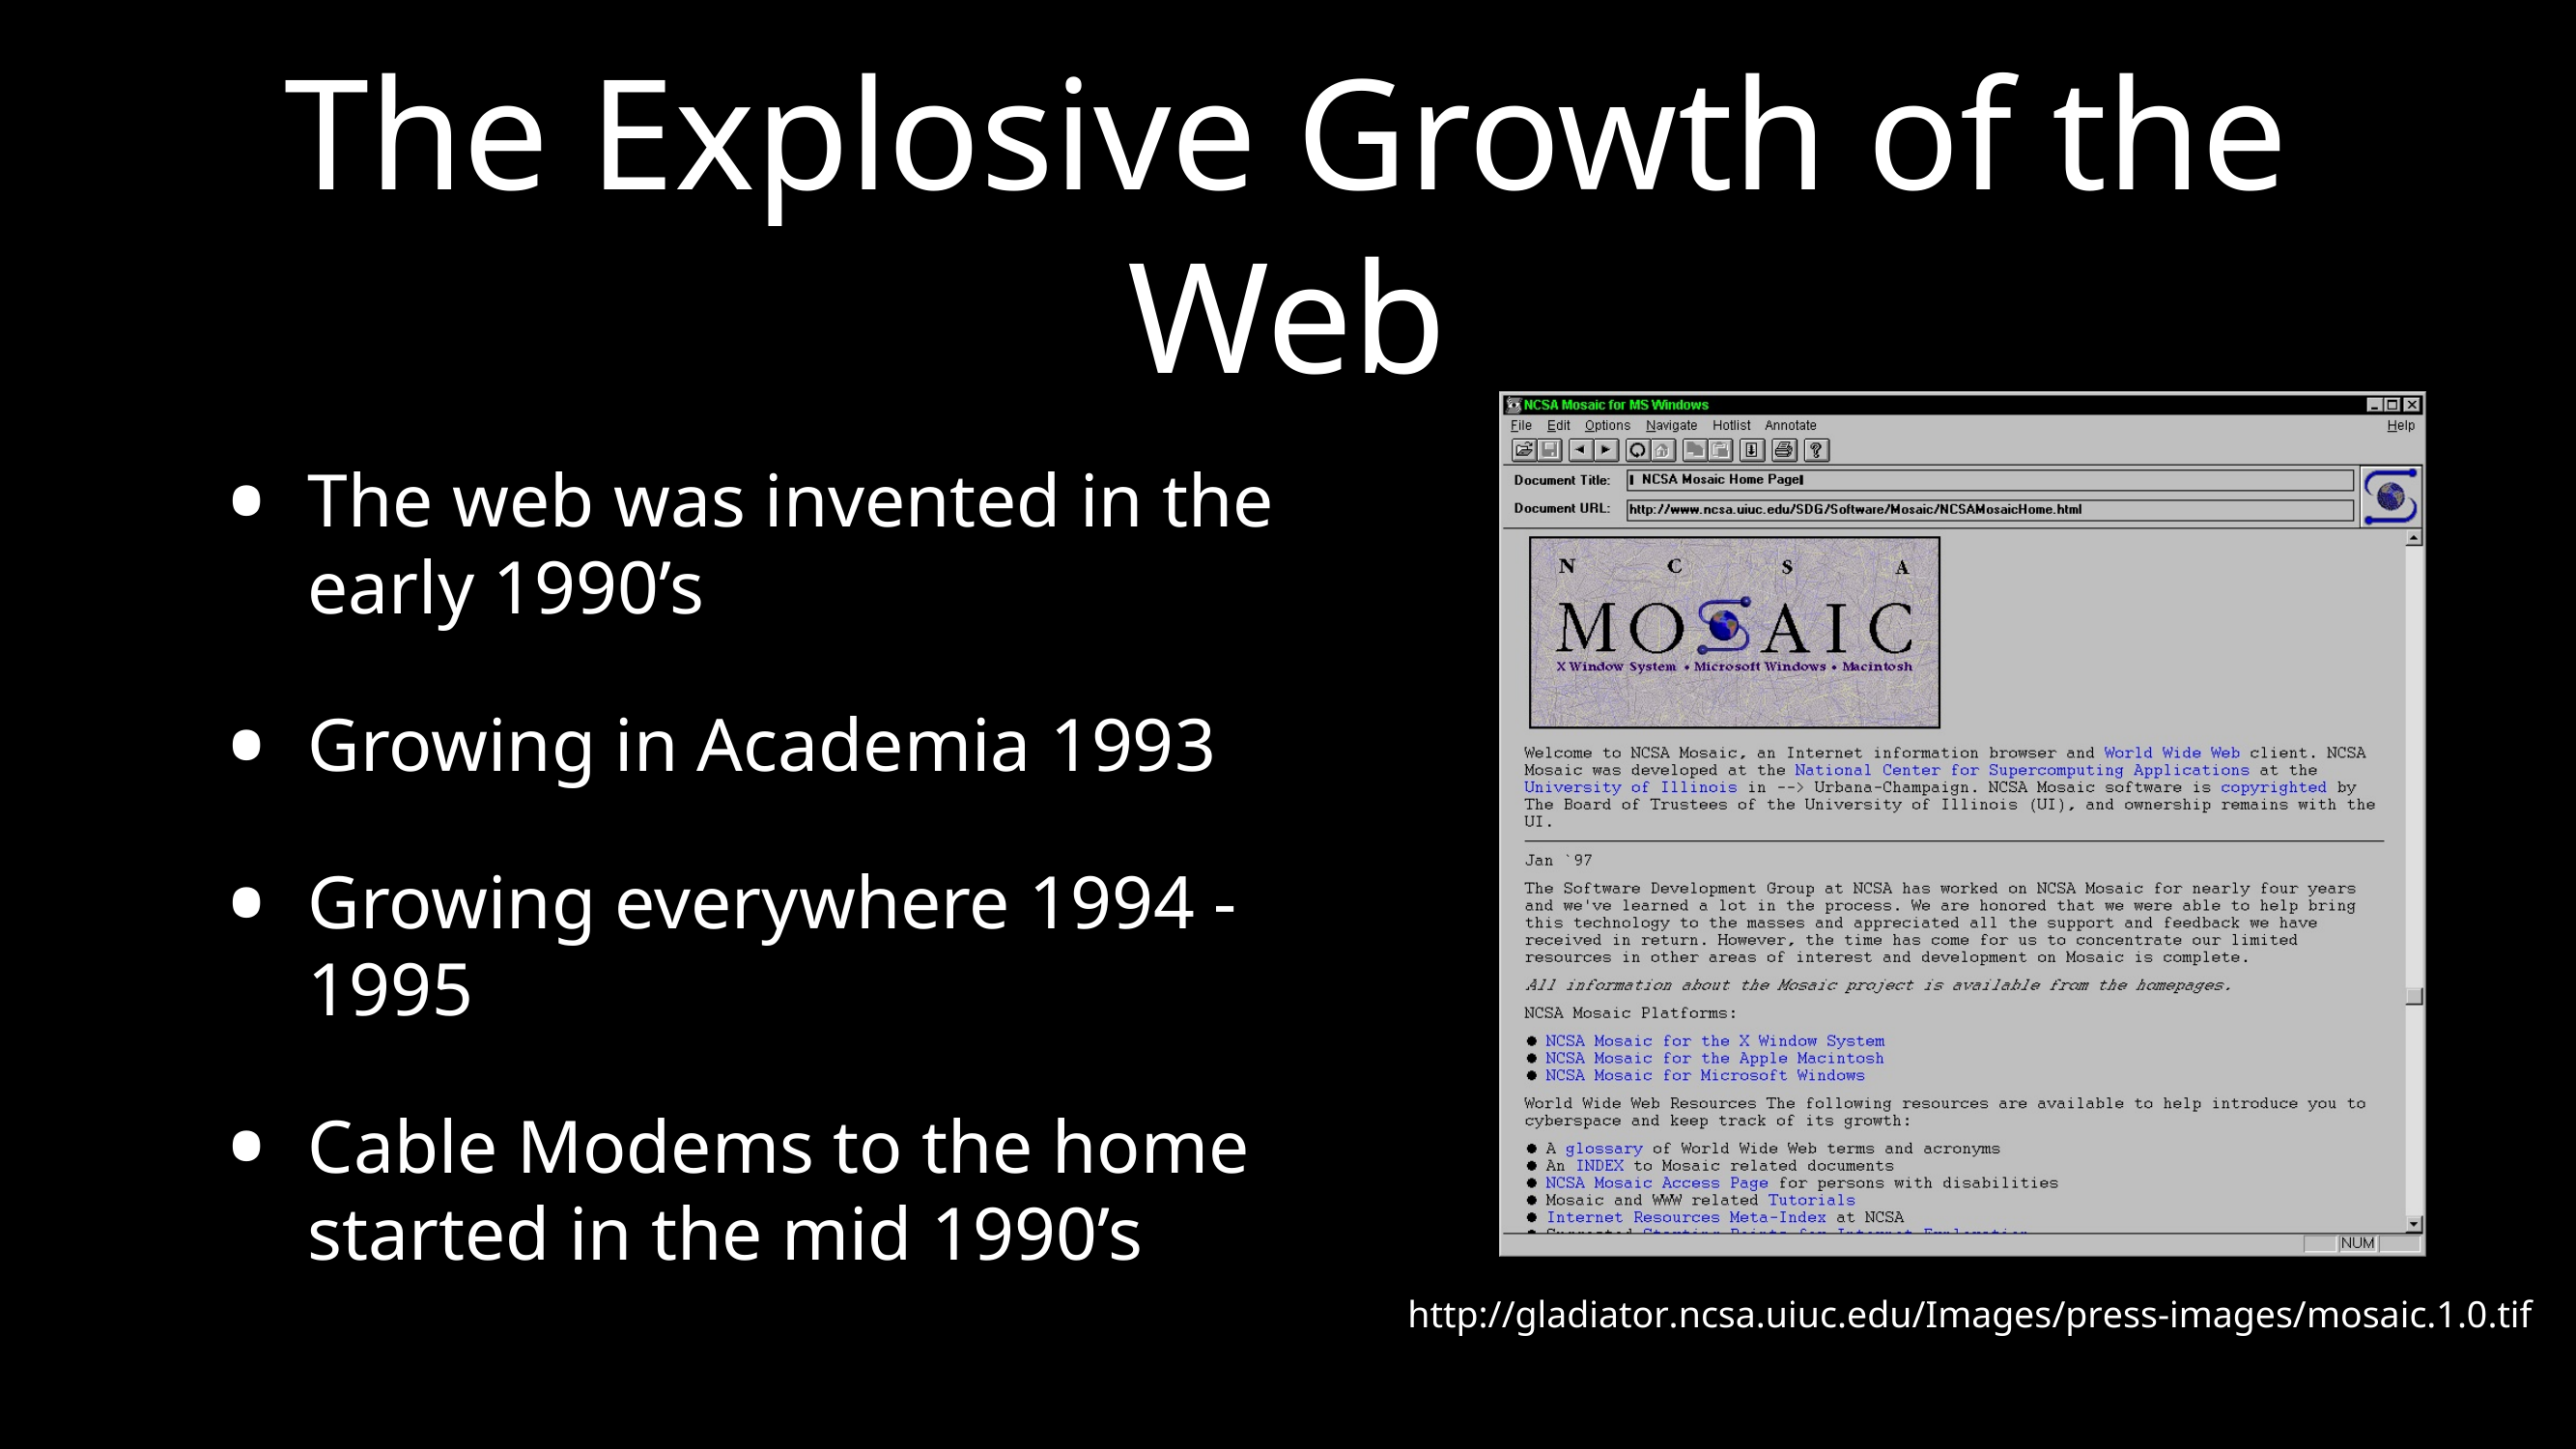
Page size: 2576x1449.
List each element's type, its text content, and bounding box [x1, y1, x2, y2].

title The Explosive Growth of the Web [183, 38, 2392, 403]
list The web was invented in the early 1990’s Growing in Academia 1993 Growing everywhere 1994 - 1995 Cable Modems to the home started in the mid 1990’s [183, 412, 1421, 1317]
picture [1499, 391, 2427, 1258]
text_box http://gladiator.ncsa.uiuc.edu/Images/press-images/mosaic.1.0.tif [1407, 1292, 2534, 1336]
